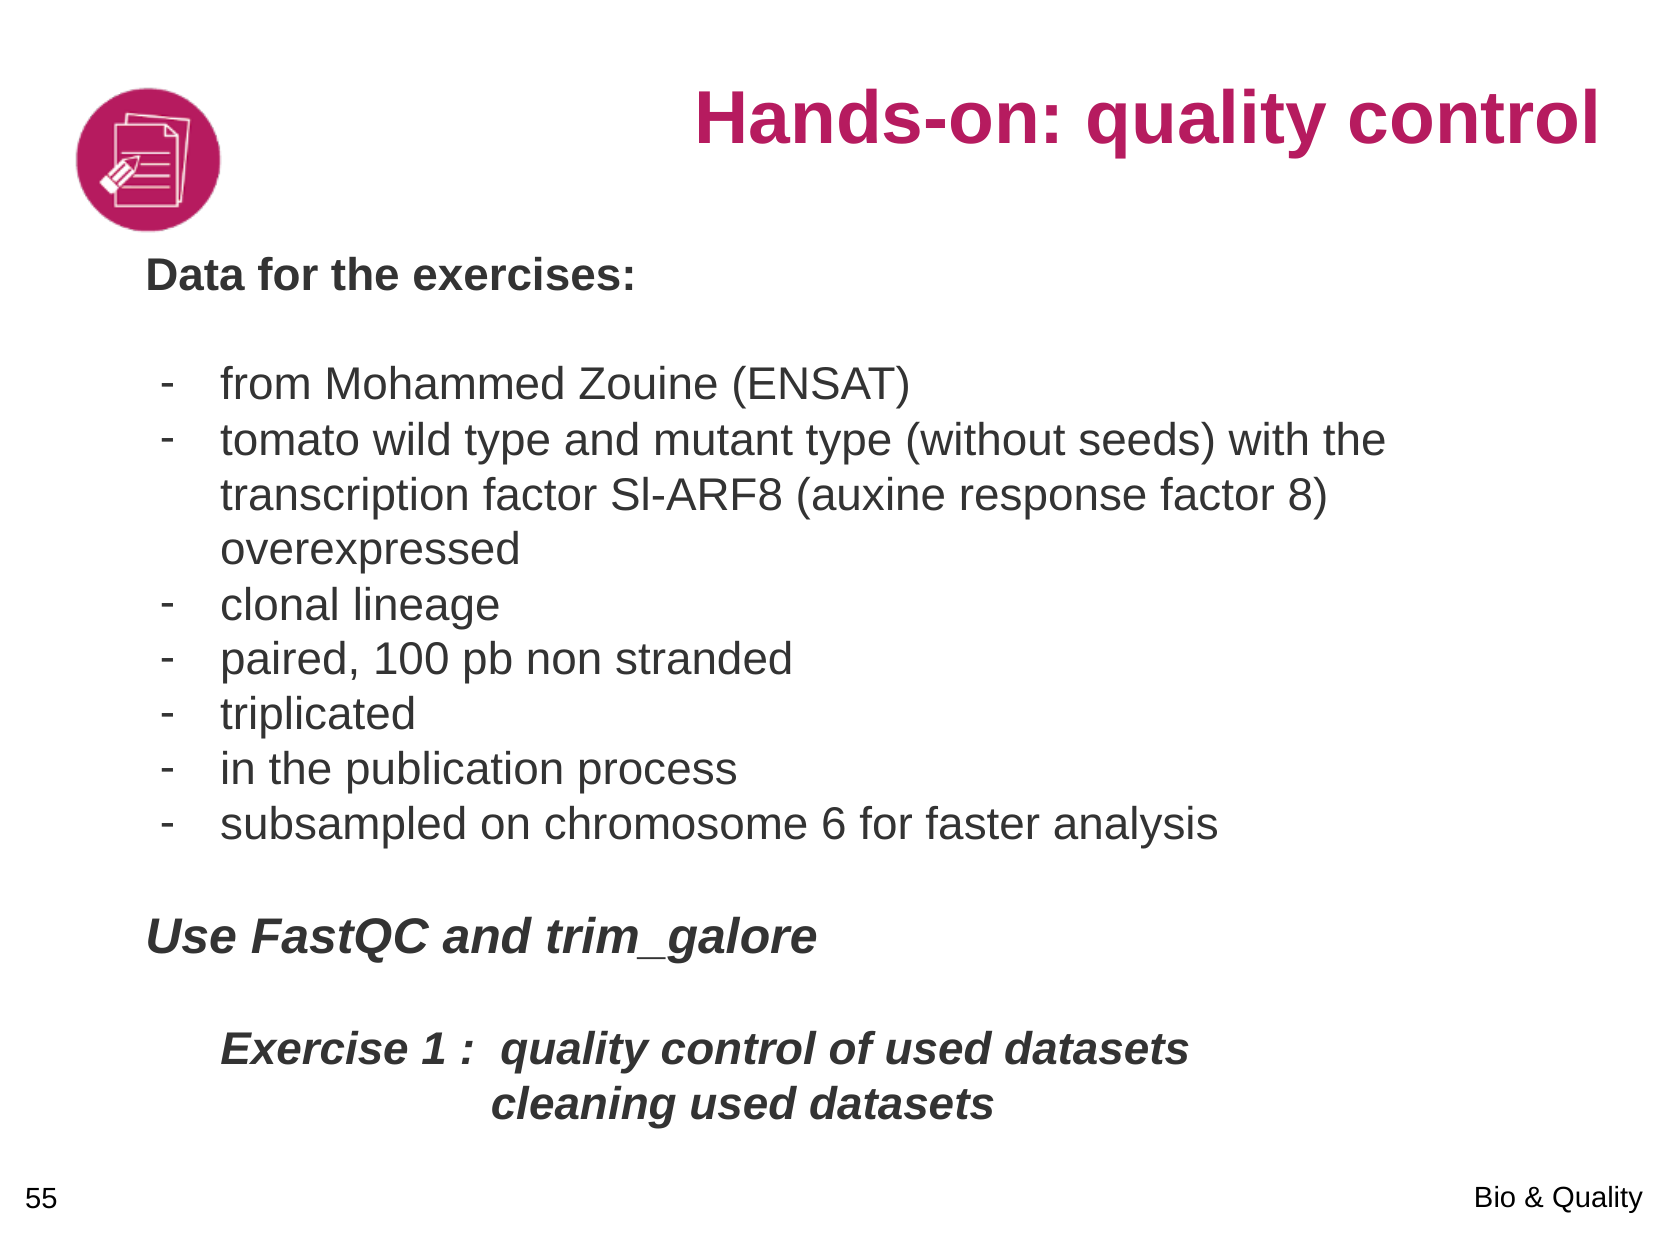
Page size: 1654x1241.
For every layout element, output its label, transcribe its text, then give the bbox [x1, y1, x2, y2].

text_box Data for the exercises: from Mohammed Zouine (ENSAT) tomato wild type and mutant type (without seeds) with the transcription factor Sl-ARF8 (auxine response factor 8) overexpressed clonal lineage paired, 100 pb non stranded triplicated in the publication process subsampled on chromosome 6 for faster analysis Use FastQC and trim_galore Exercise 1 : quality control of used datasets cleaning used datasets [145, 230, 1565, 1063]
picture [70, 82, 228, 239]
text_box Hands-on: quality control [117, 49, 1603, 178]
